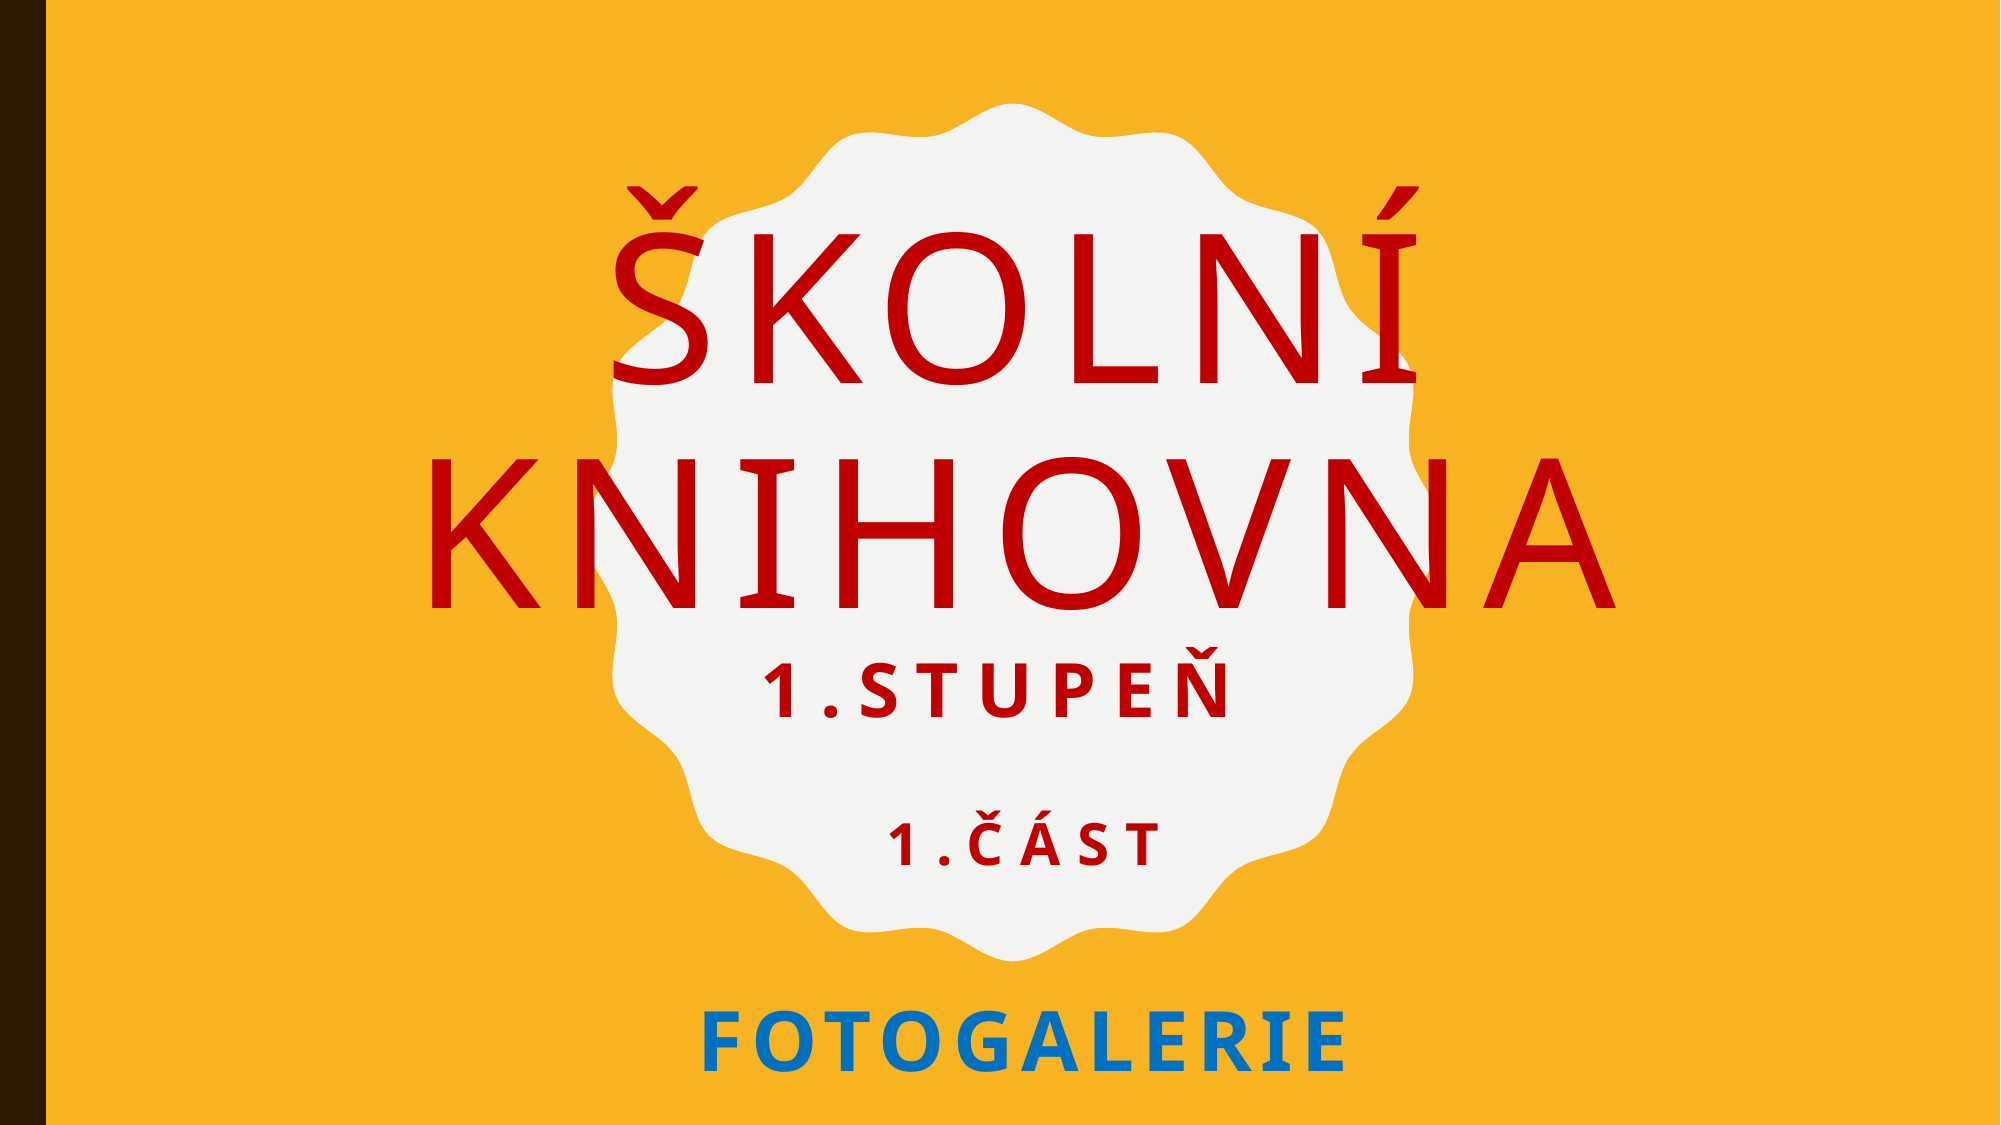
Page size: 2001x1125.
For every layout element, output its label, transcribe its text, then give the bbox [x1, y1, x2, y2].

subtitle fotogalerie [363, 980, 1684, 1105]
title Školní knihovna 1.stupeň 1.část [176, 180, 1870, 902]
